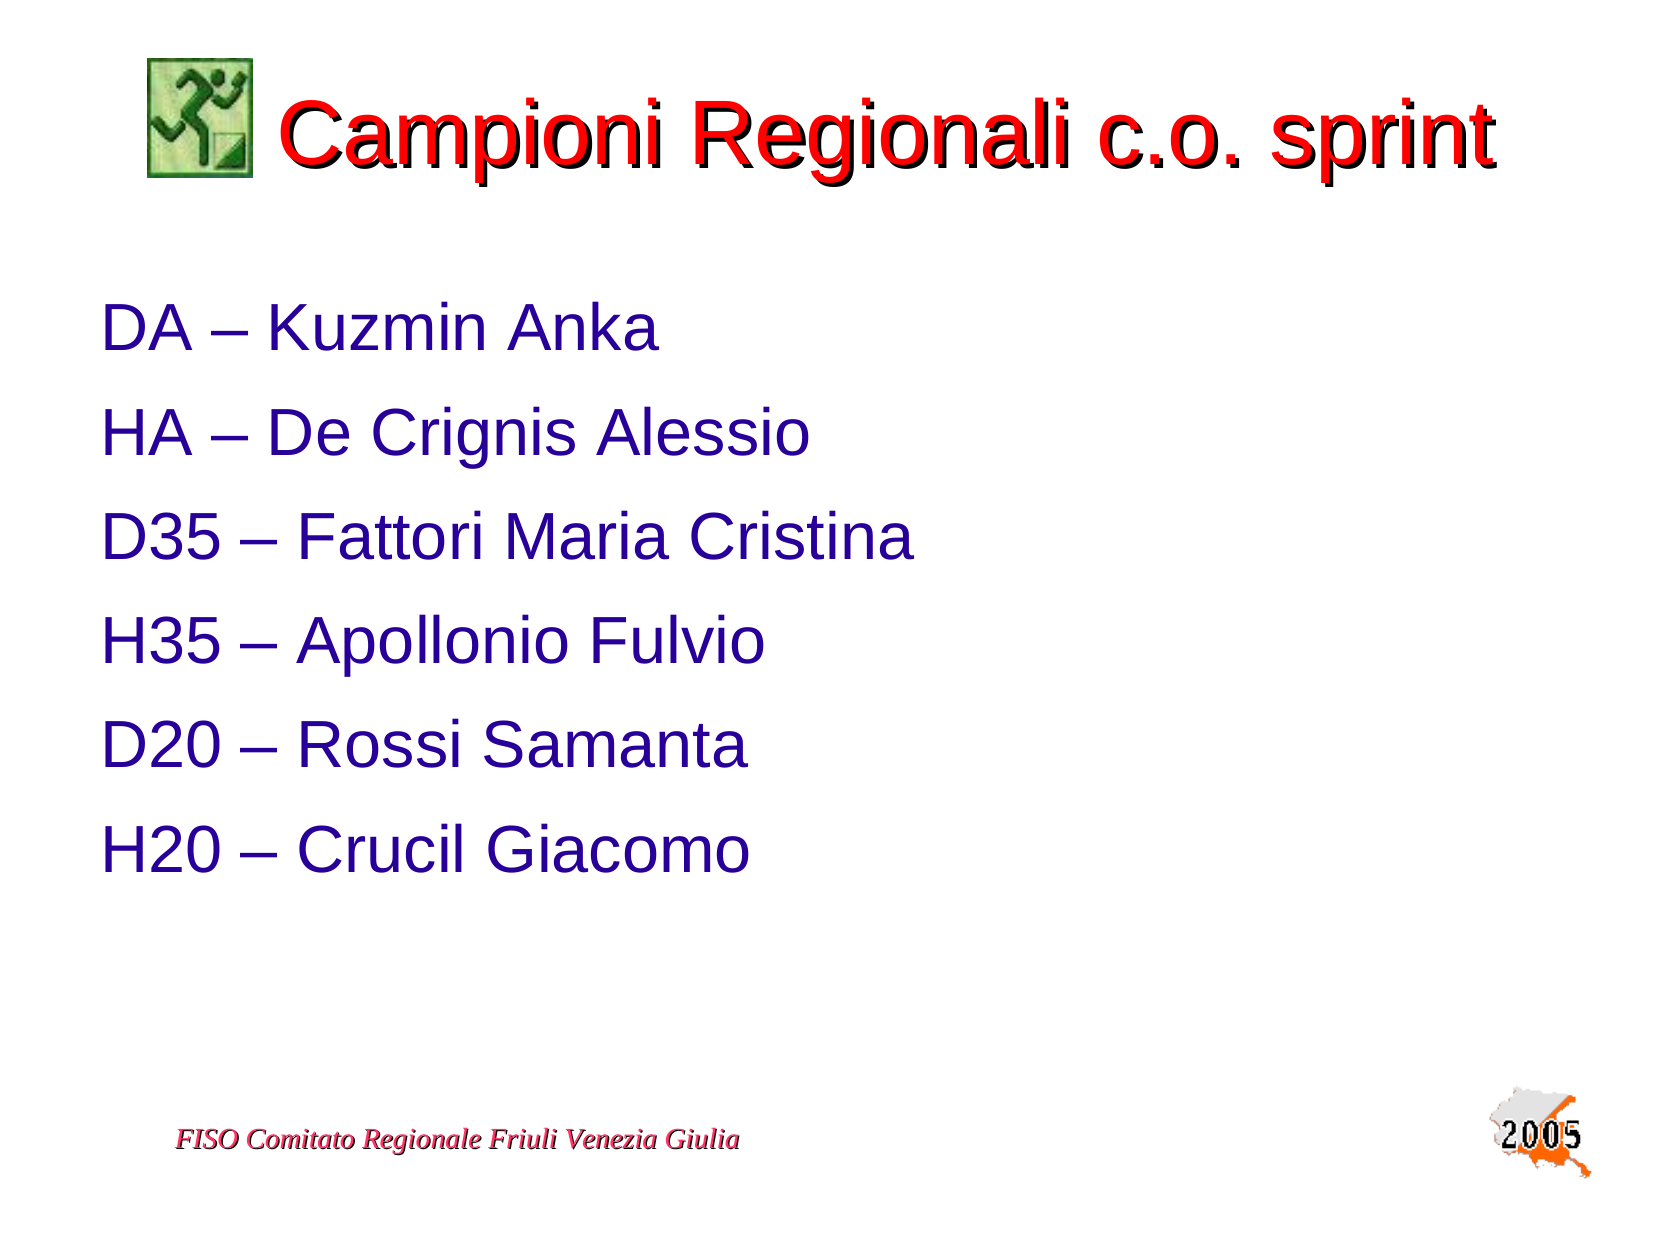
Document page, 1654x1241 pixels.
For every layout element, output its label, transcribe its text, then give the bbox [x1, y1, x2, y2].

chart [194, 894, 1654, 1241]
list DA – Kuzmin Anka HA – De Crignis Alessio D35 – Fattori Maria Cristina H35 – Apollonio Fulvio D20 – Rossi Samanta H20 – Crucil Giacomo [82, 290, 1571, 1109]
picture [1488, 1081, 1595, 1182]
picture [147, 58, 253, 178]
title Campioni Regionali c.o. sprint [206, 29, 1565, 237]
